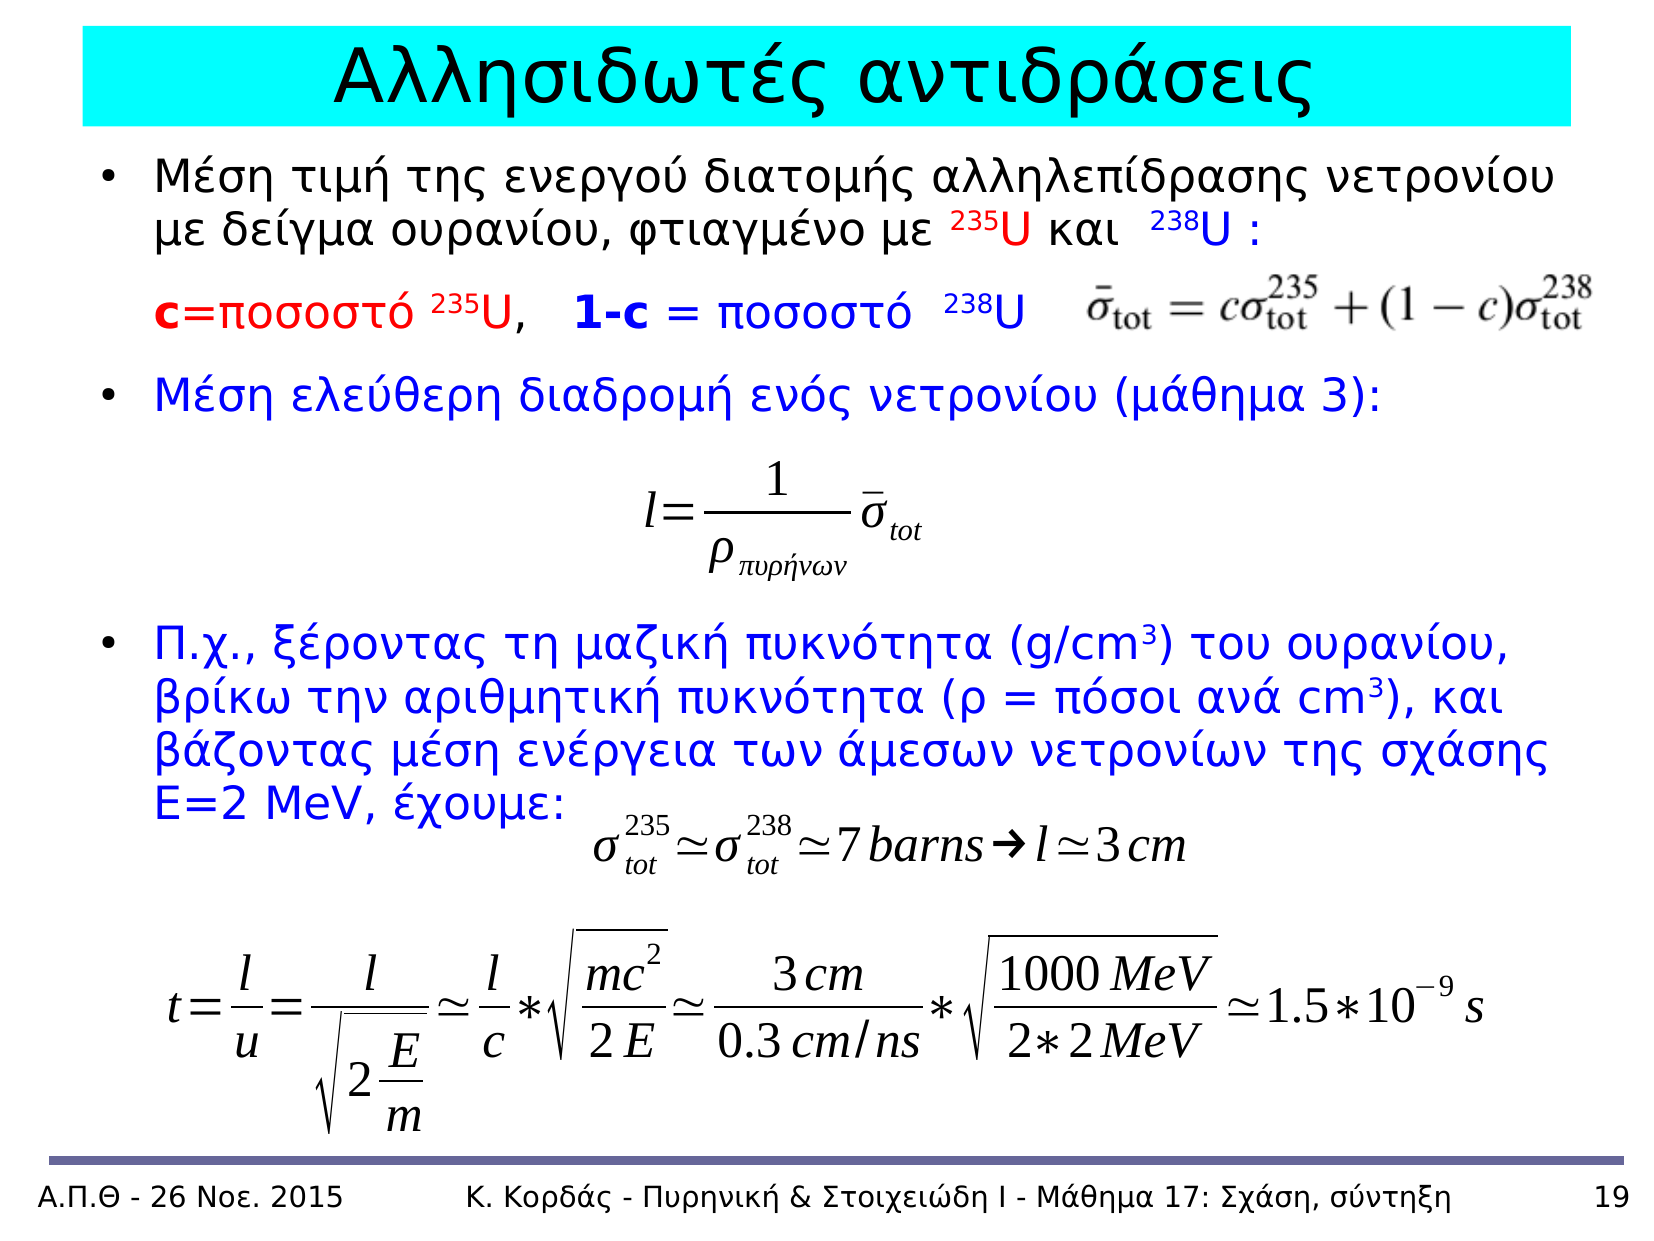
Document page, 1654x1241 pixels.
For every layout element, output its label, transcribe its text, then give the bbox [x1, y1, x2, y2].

chart [630, 450, 938, 581]
title Αλλησιδωτές αντιδράσεις [82, 25, 1571, 127]
chart [153, 925, 1497, 1143]
list Μέση τιμή της ενεργού διατομής αλληλεπίδρασης νετρονίου με δείγμα ουρανίου, φτιαγμένο με 235U και 238U : c=ποσοστό 235U, 1-c = ποσοστό 238U Μέση ελεύθερη διαδρομή ενός νετρονίου (μάθημα 3): Π.χ., ξέροντας τη μαζική πυκνότητα (g/cm3) του ουρανίου, βρίκω την αριθμητική πυκνότητα (ρ = πόσοι ανά cm3), και βάζοντας μέση ενέργεια των άμεσων νετρονίων της σχάσης Ε=2 MeV, έχουμε: [82, 150, 1571, 1127]
picture [1060, 253, 1631, 362]
chart [579, 806, 1201, 880]
